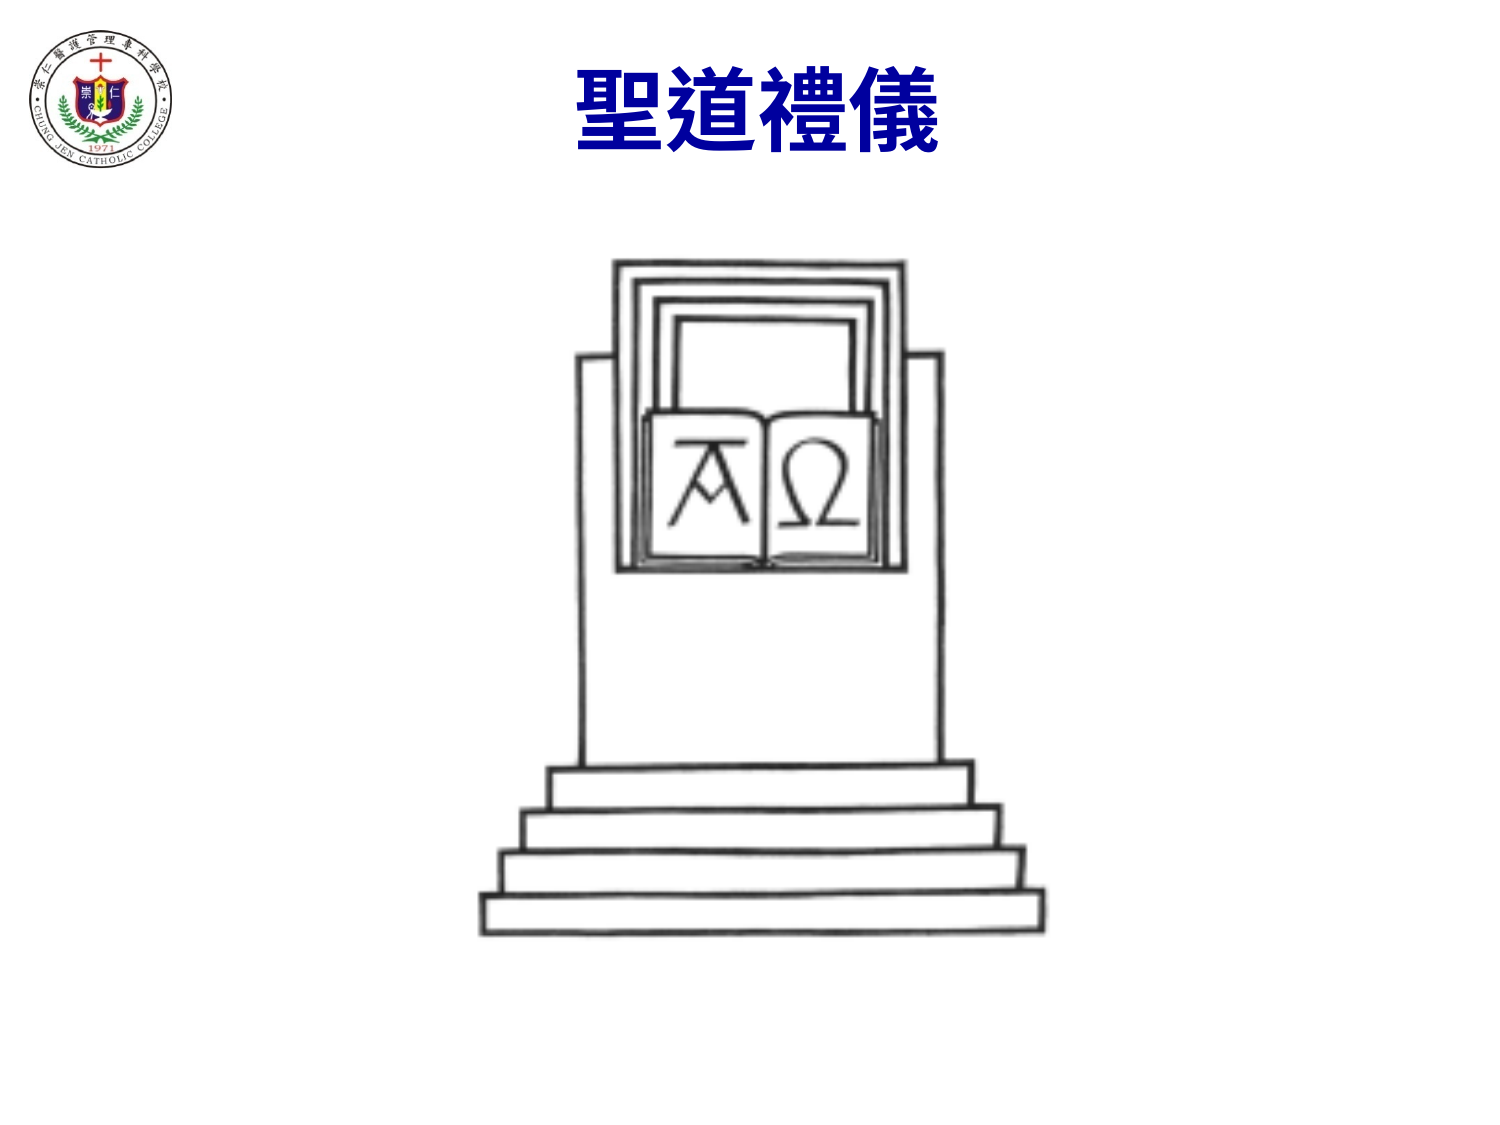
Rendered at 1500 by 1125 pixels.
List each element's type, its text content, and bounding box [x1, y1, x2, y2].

picture [454, 231, 1076, 971]
title 聖道禮儀 [150, 31, 1365, 185]
